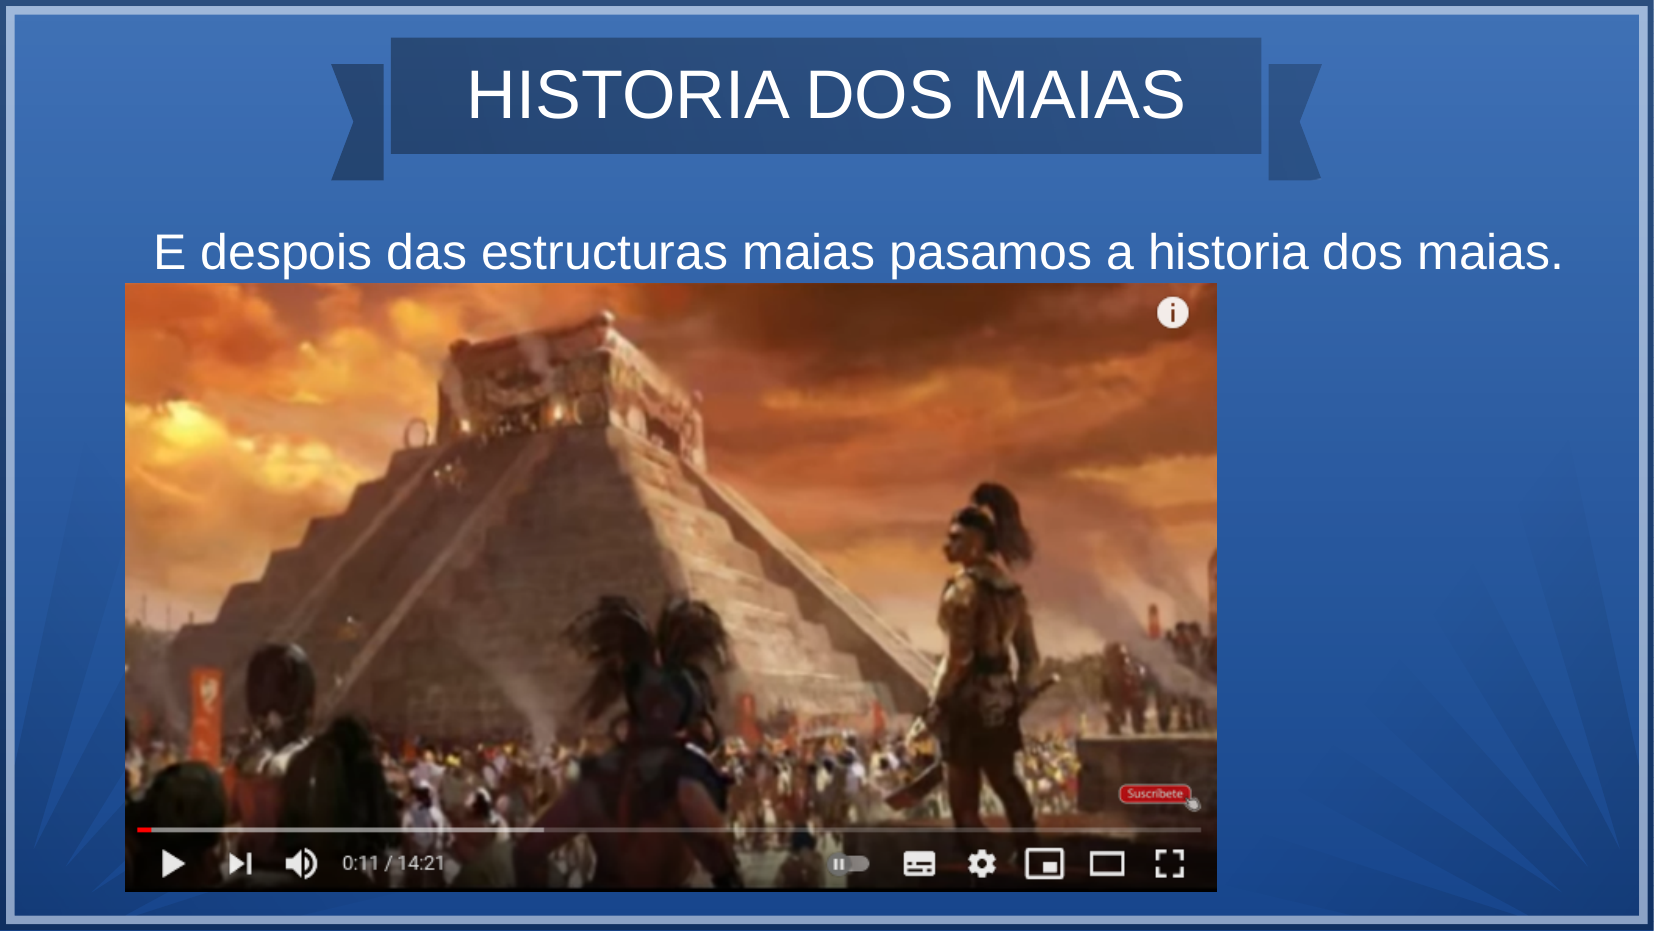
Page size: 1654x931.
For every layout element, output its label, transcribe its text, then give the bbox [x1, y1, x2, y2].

list E despois das estructuras maias pasamos a historia dos maias. [82, 224, 1571, 848]
title HISTORIA DOS MAIAS [389, 35, 1264, 154]
picture [125, 283, 1217, 892]
